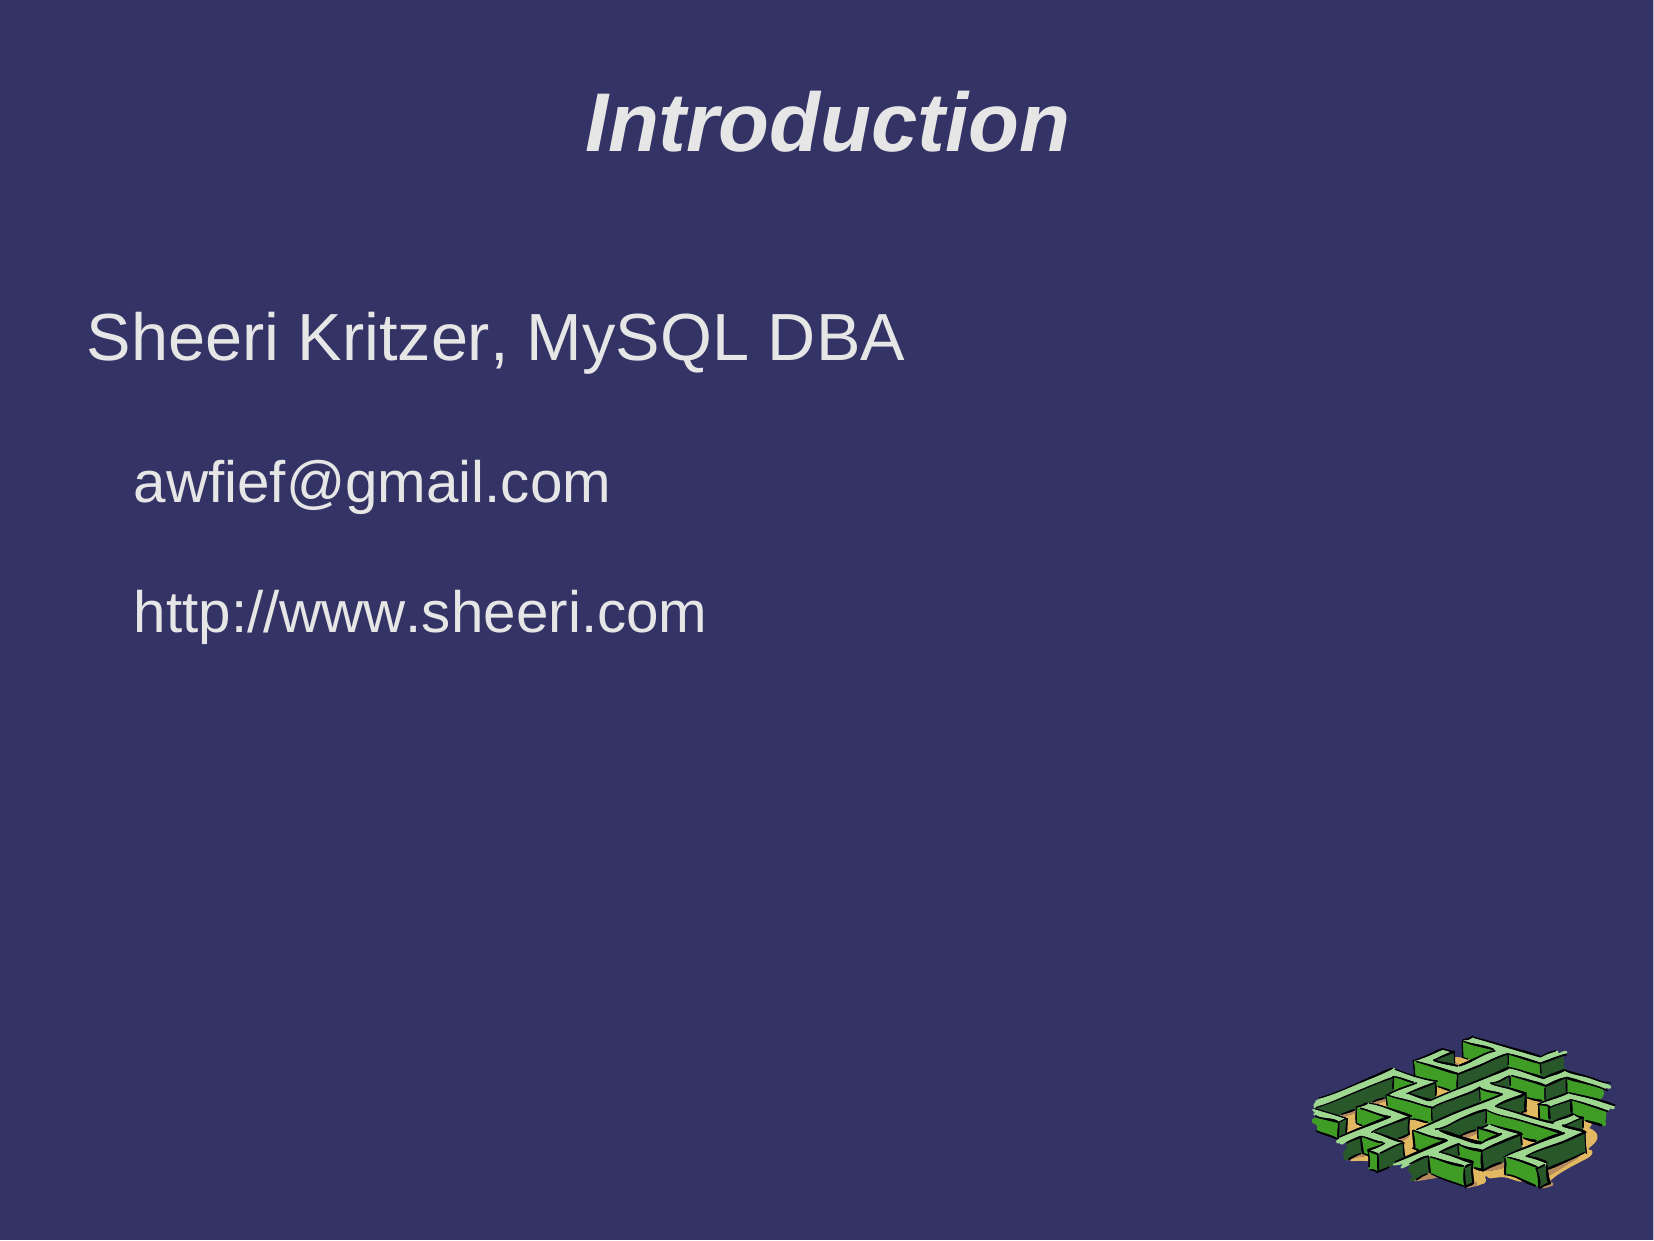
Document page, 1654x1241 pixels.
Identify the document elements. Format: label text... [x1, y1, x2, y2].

title Introduction [121, 19, 1534, 227]
list Sheeri Kritzer, MySQL DBA awfief@gmail.com http://www.sheeri.com [75, 300, 1538, 1067]
